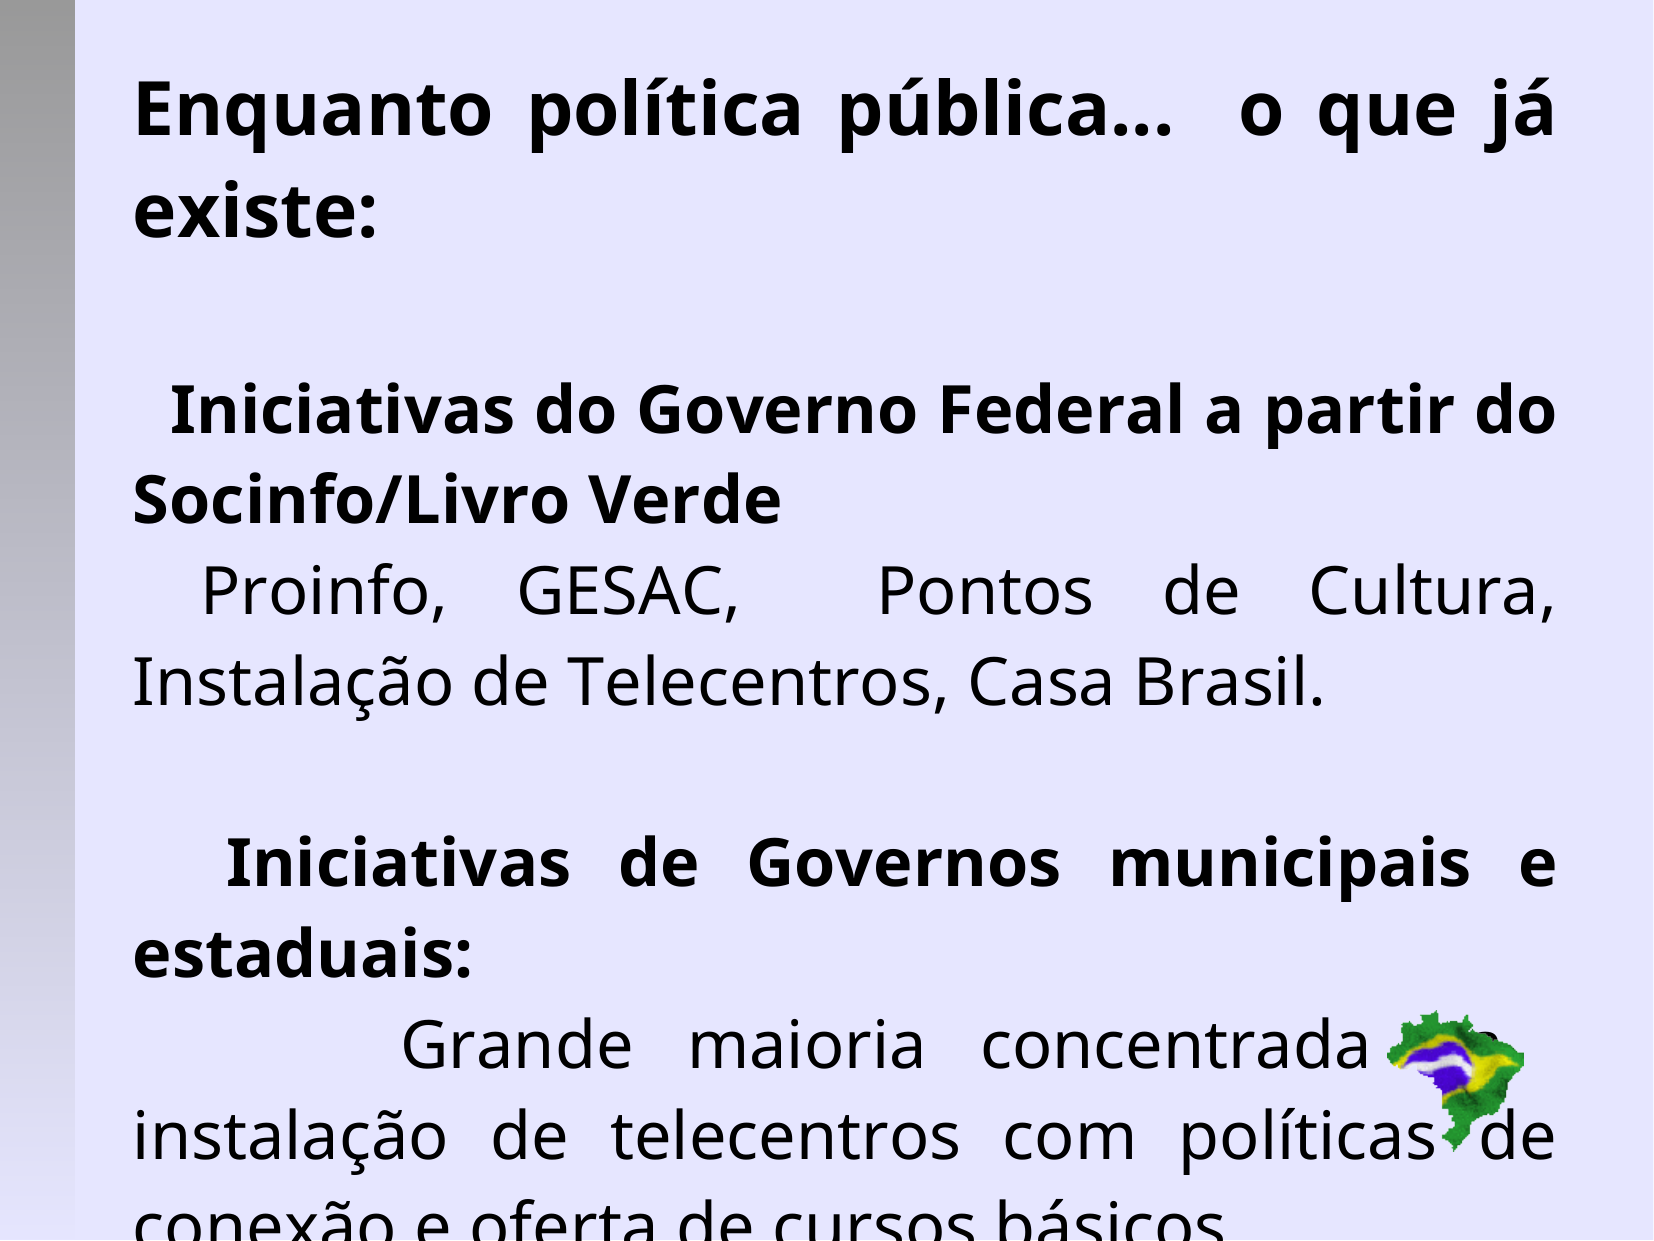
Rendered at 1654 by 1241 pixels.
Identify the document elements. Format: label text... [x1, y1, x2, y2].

picture [1387, 1010, 1524, 1152]
text_box Enquanto política pública... o que já existe: Iniciativas do Governo Federal a partir do Socinfo/Livro Verde Proinfo, GESAC, Pontos de Cultura, Instalação de Telecentros, Casa Brasil. Iniciativas de Governos municipais e estaduais: Grande maioria concentrada na instalação de telecentros com políticas de conexão e oferta de cursos básicos [118, 47, 1574, 1103]
